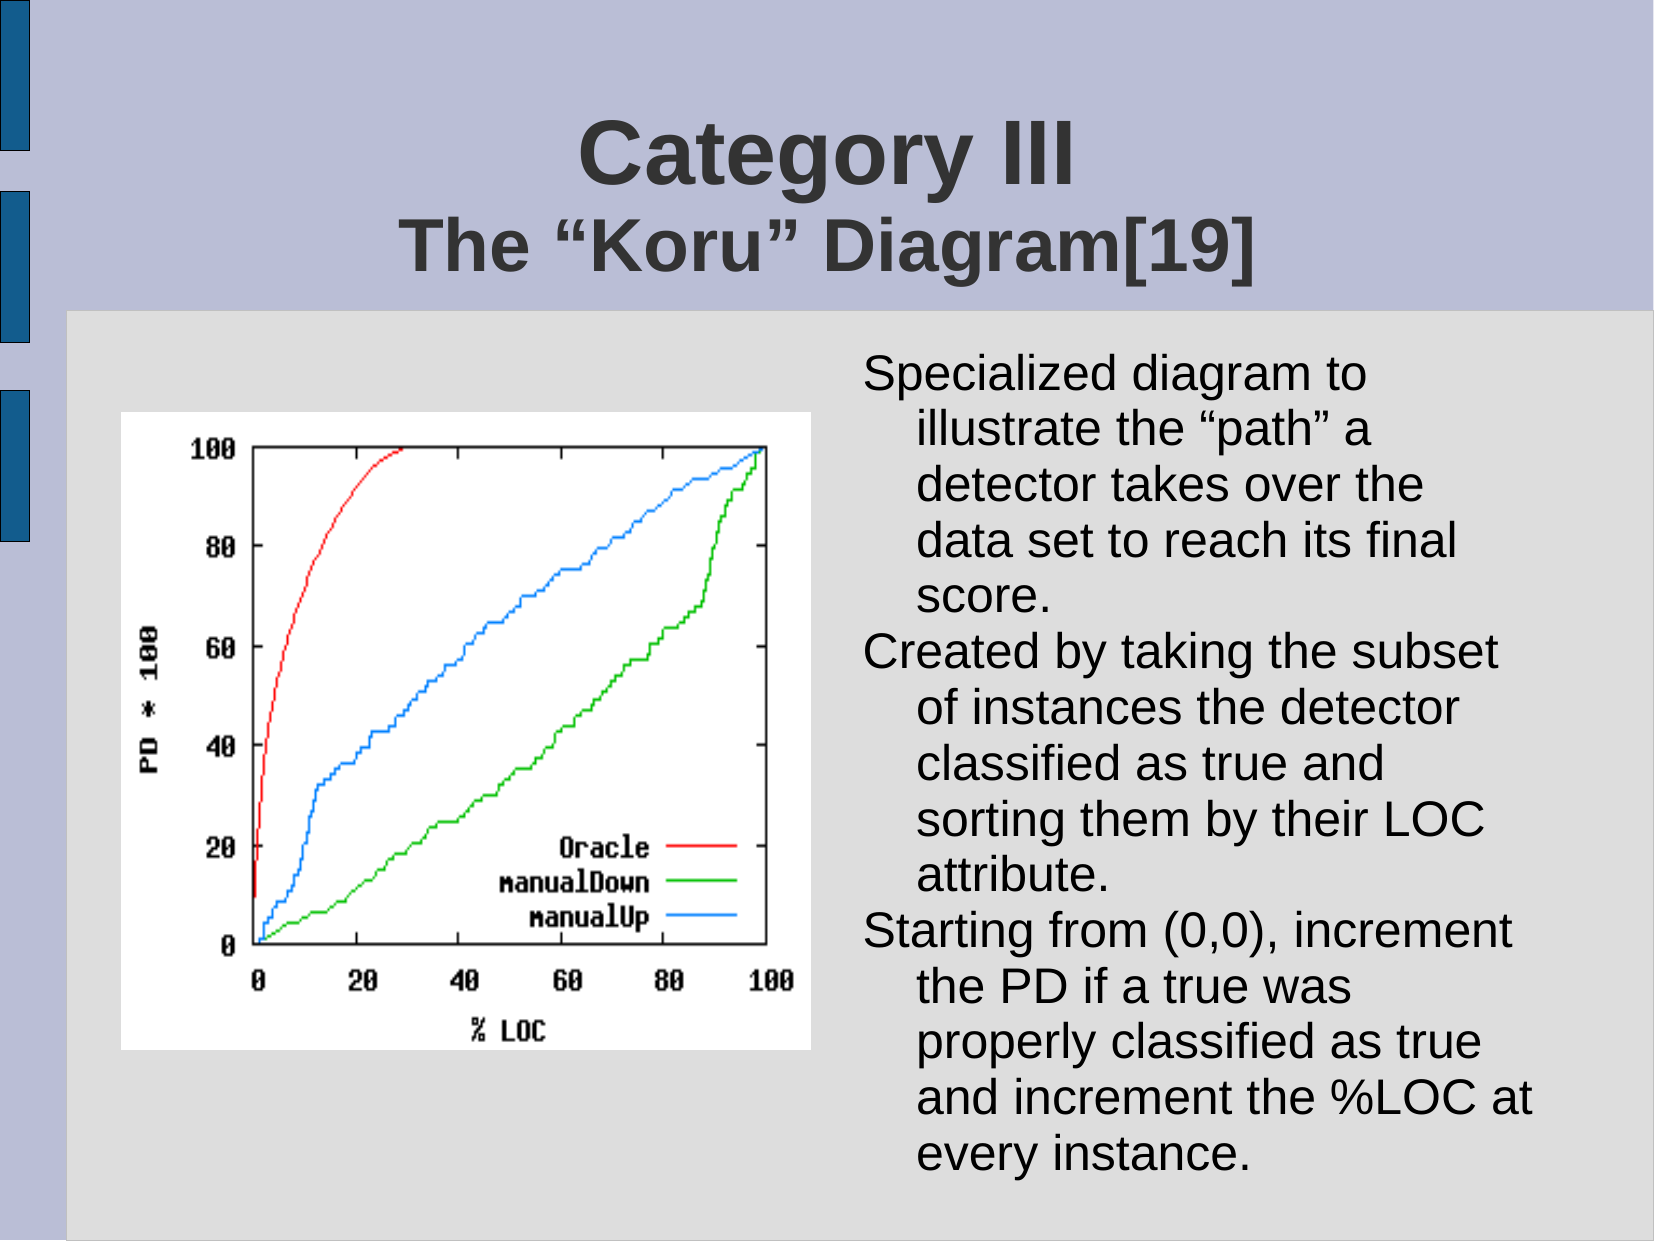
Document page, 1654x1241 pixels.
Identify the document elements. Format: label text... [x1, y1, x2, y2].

picture [121, 412, 811, 1051]
title Category III The “Koru” Diagram[19] [121, 91, 1534, 299]
list Specialized diagram to illustrate the “path” a detector takes over the data set to reach its final score. Created by taking the subset of instances the detector classified as true and sorting them by their LOC attribute. Starting from (0,0), increment the PD if a true was properly classified as true and increment the %LOC at every instance. [845, 344, 1535, 1182]
